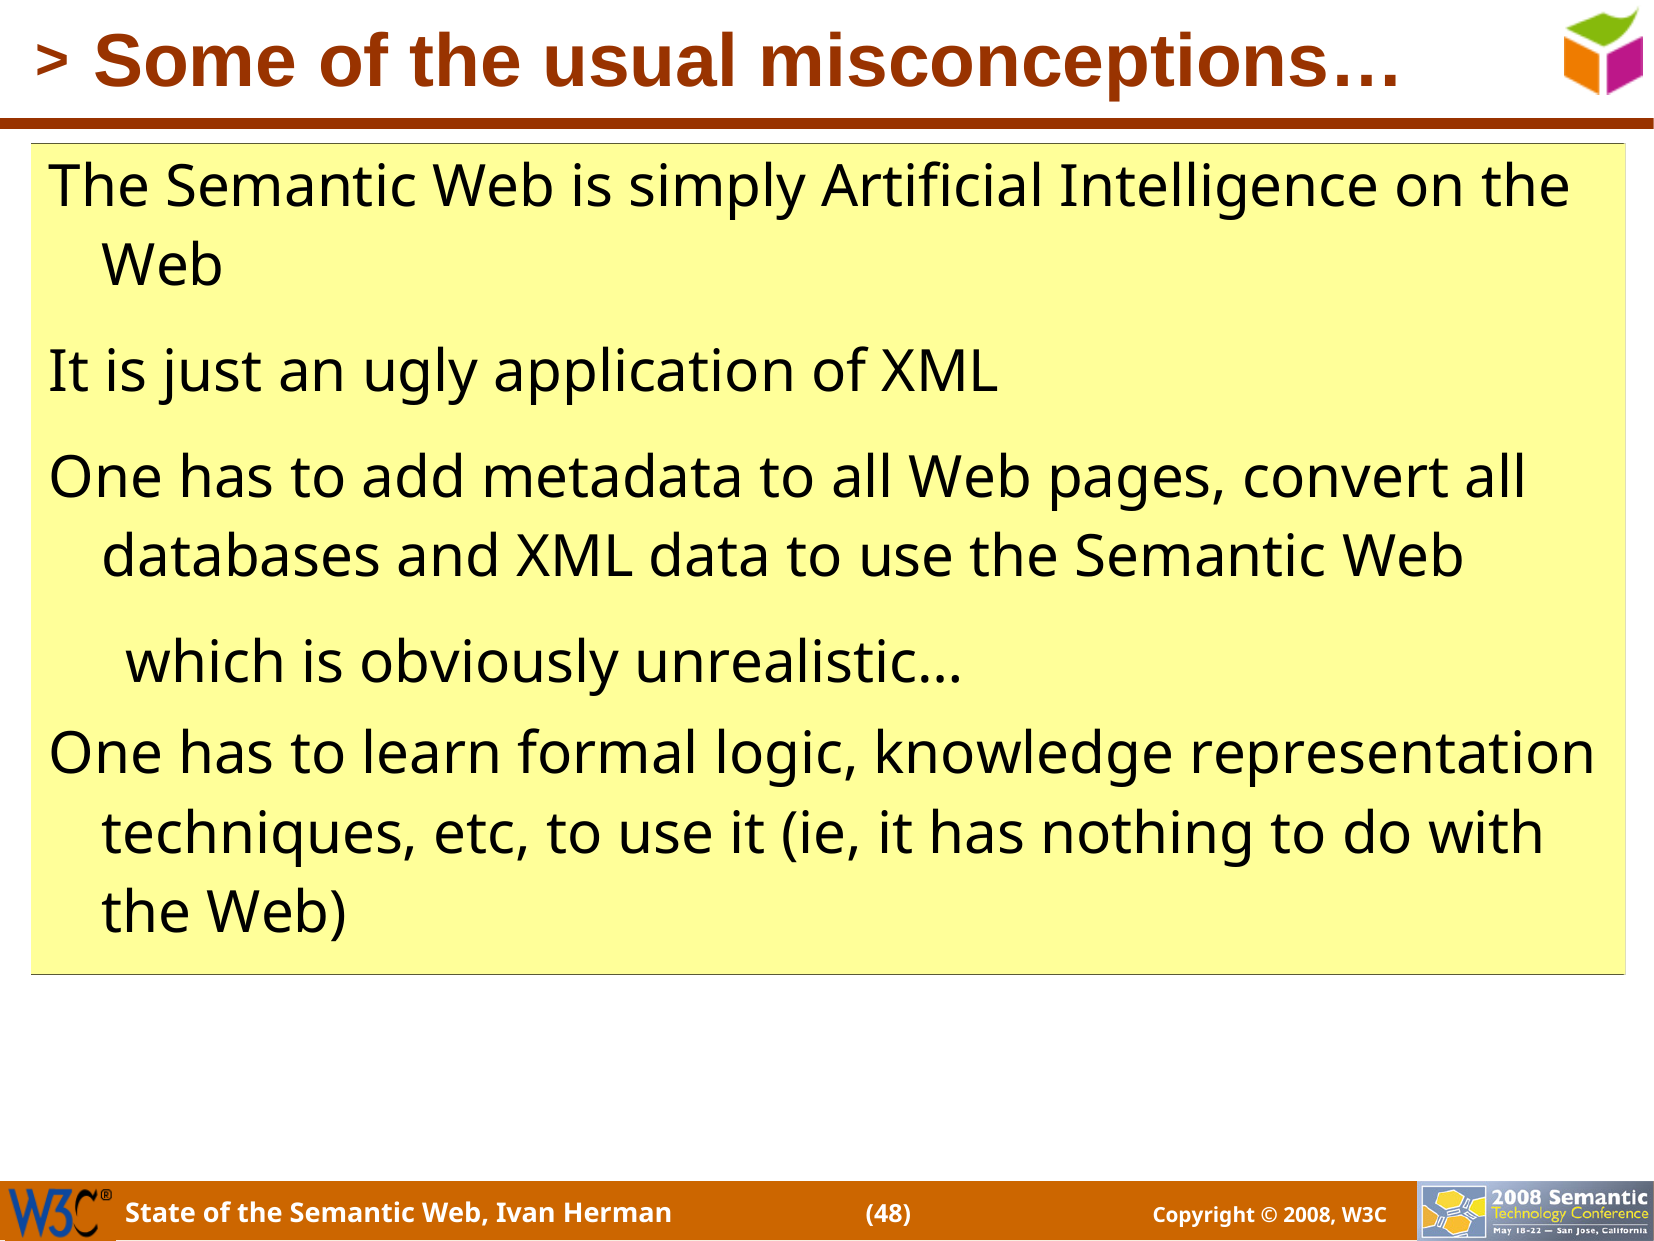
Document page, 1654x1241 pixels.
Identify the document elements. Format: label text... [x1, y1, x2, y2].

picture [1417, 1181, 1654, 1241]
title Some of the usual misconceptions… [93, 0, 1493, 119]
picture [1564, 5, 1643, 95]
list The Semantic Web is simply Artificial Intelligence on the Web It is just an ugly application of XML One has to add metadata to all Web pages, convert all databases and XML data to use the Semantic Web which is obviously unrealistic… One has to learn formal logic, knowledge representation techniques, etc, to use it (ie, it has nothing to do with the Web) [31, 143, 1626, 975]
picture [5, 1186, 116, 1241]
